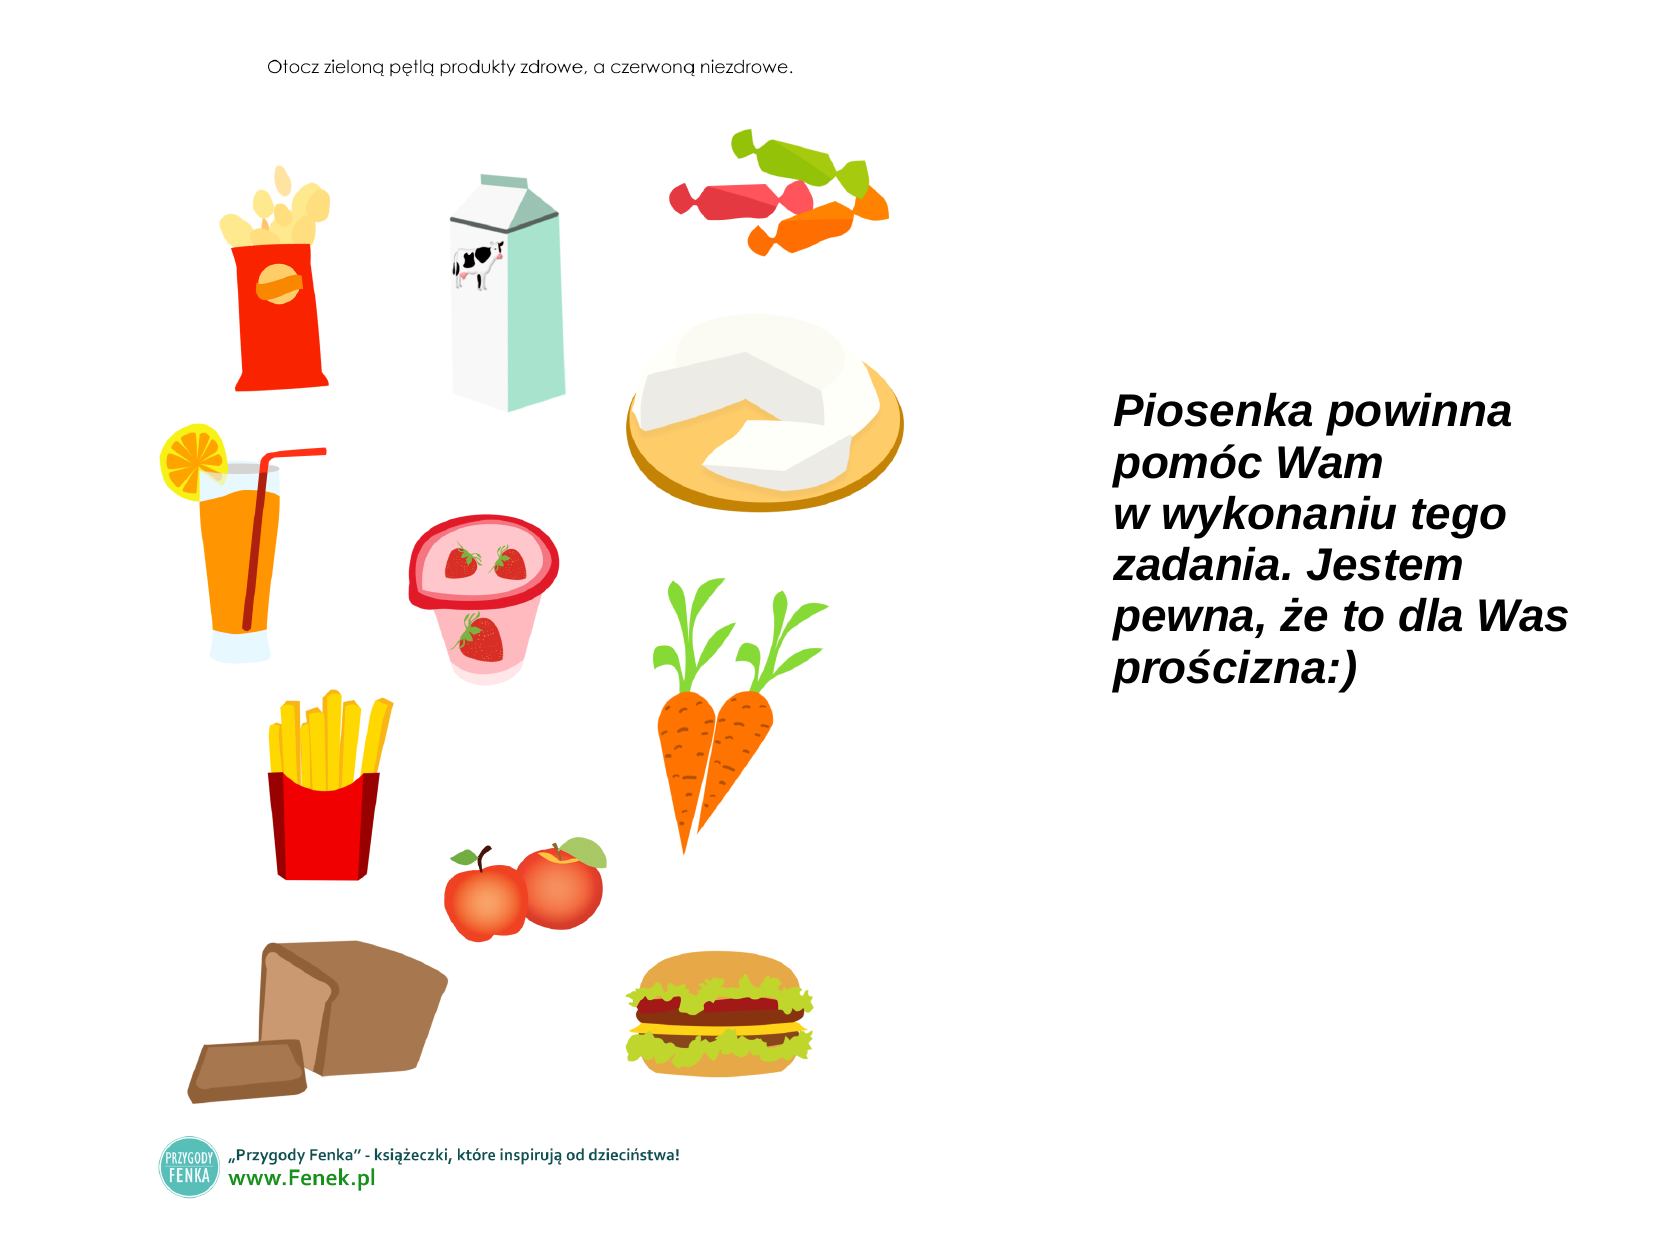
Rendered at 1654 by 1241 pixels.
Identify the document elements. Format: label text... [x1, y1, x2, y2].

text_box Piosenka powinna pomóc Wam w wykonaniu tego zadania. Jestem pewna, że to dla Was prościzna:) [1098, 377, 1607, 704]
picture [91, 0, 969, 1241]
